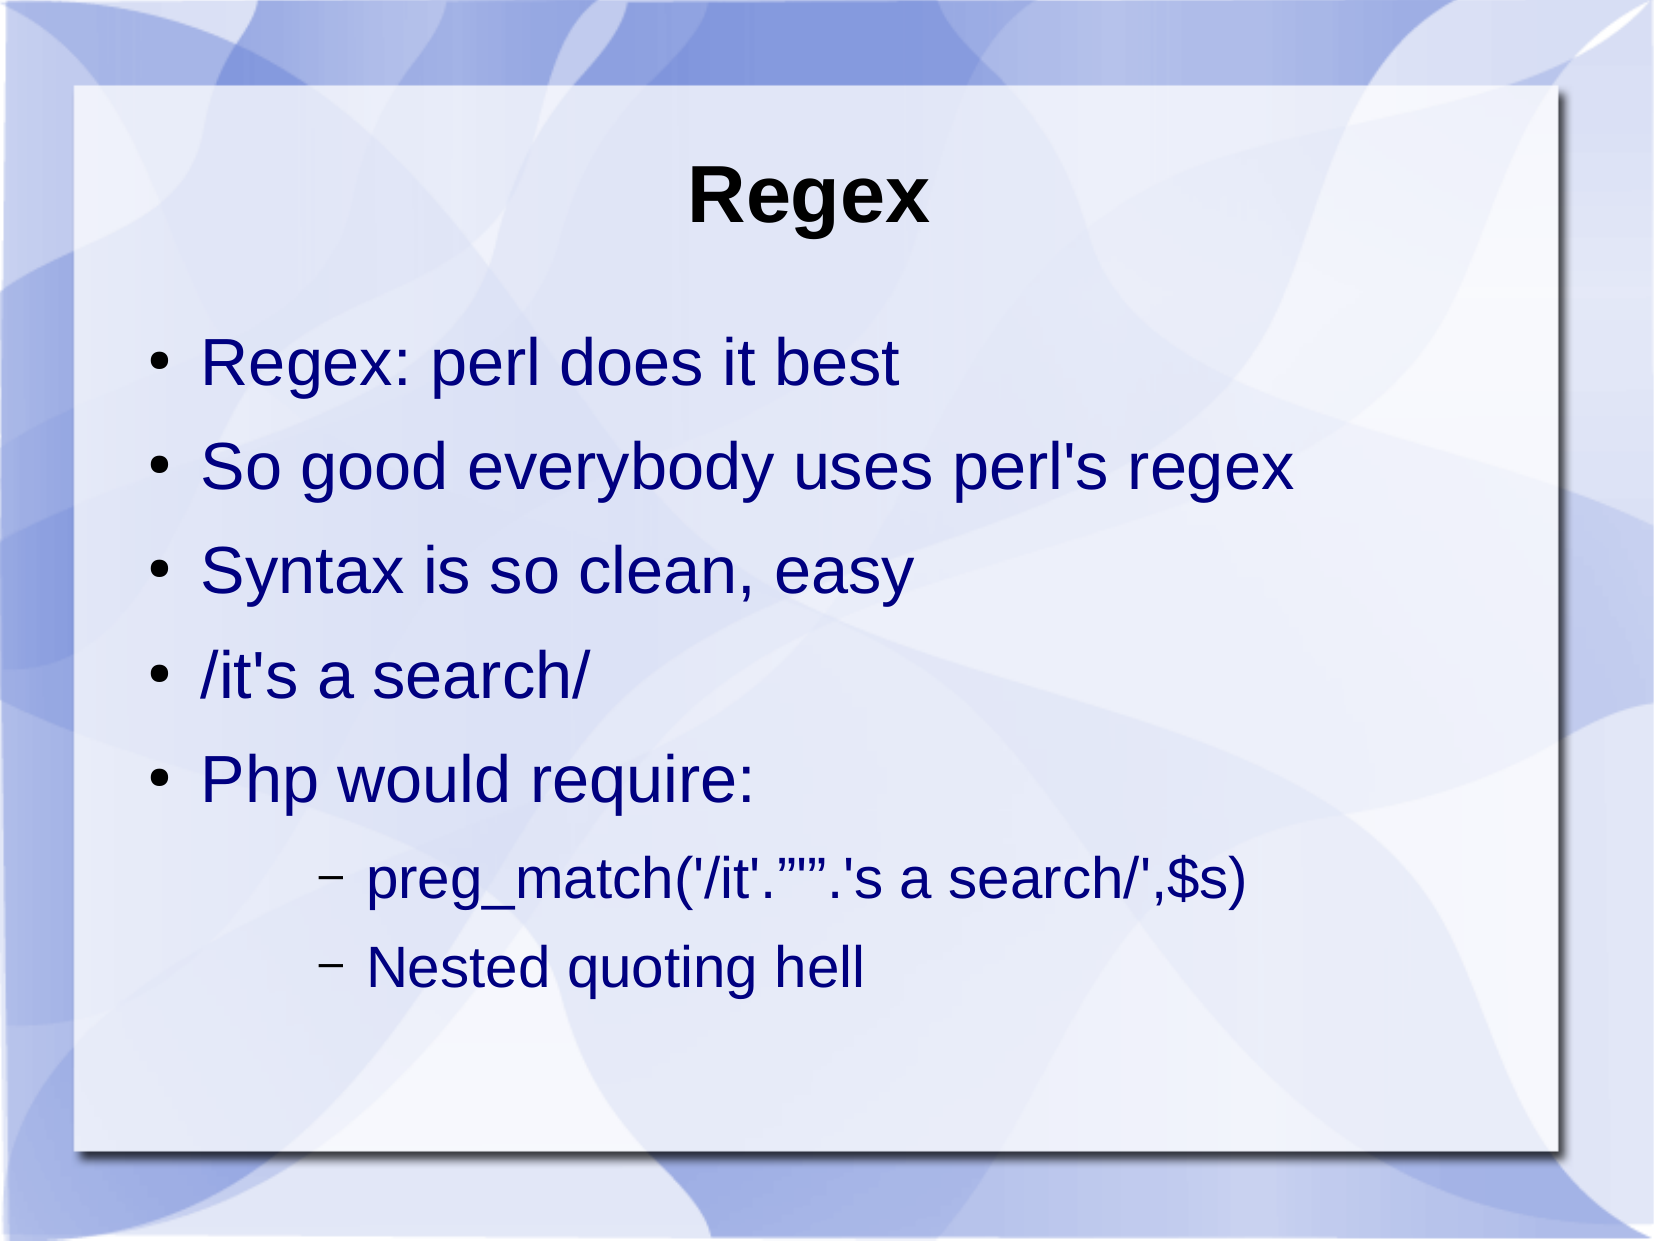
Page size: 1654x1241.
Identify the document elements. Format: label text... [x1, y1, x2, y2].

picture [0, 0, 1654, 1241]
title Regex [82, 90, 1536, 298]
list Regex: perl does it best So good everybody uses perl's regex Syntax is so clean, easy /it's a search/ Php would require: preg_match('/it'.”'”.'s a search/',$s) Nested quoting hell [129, 324, 1489, 1045]
